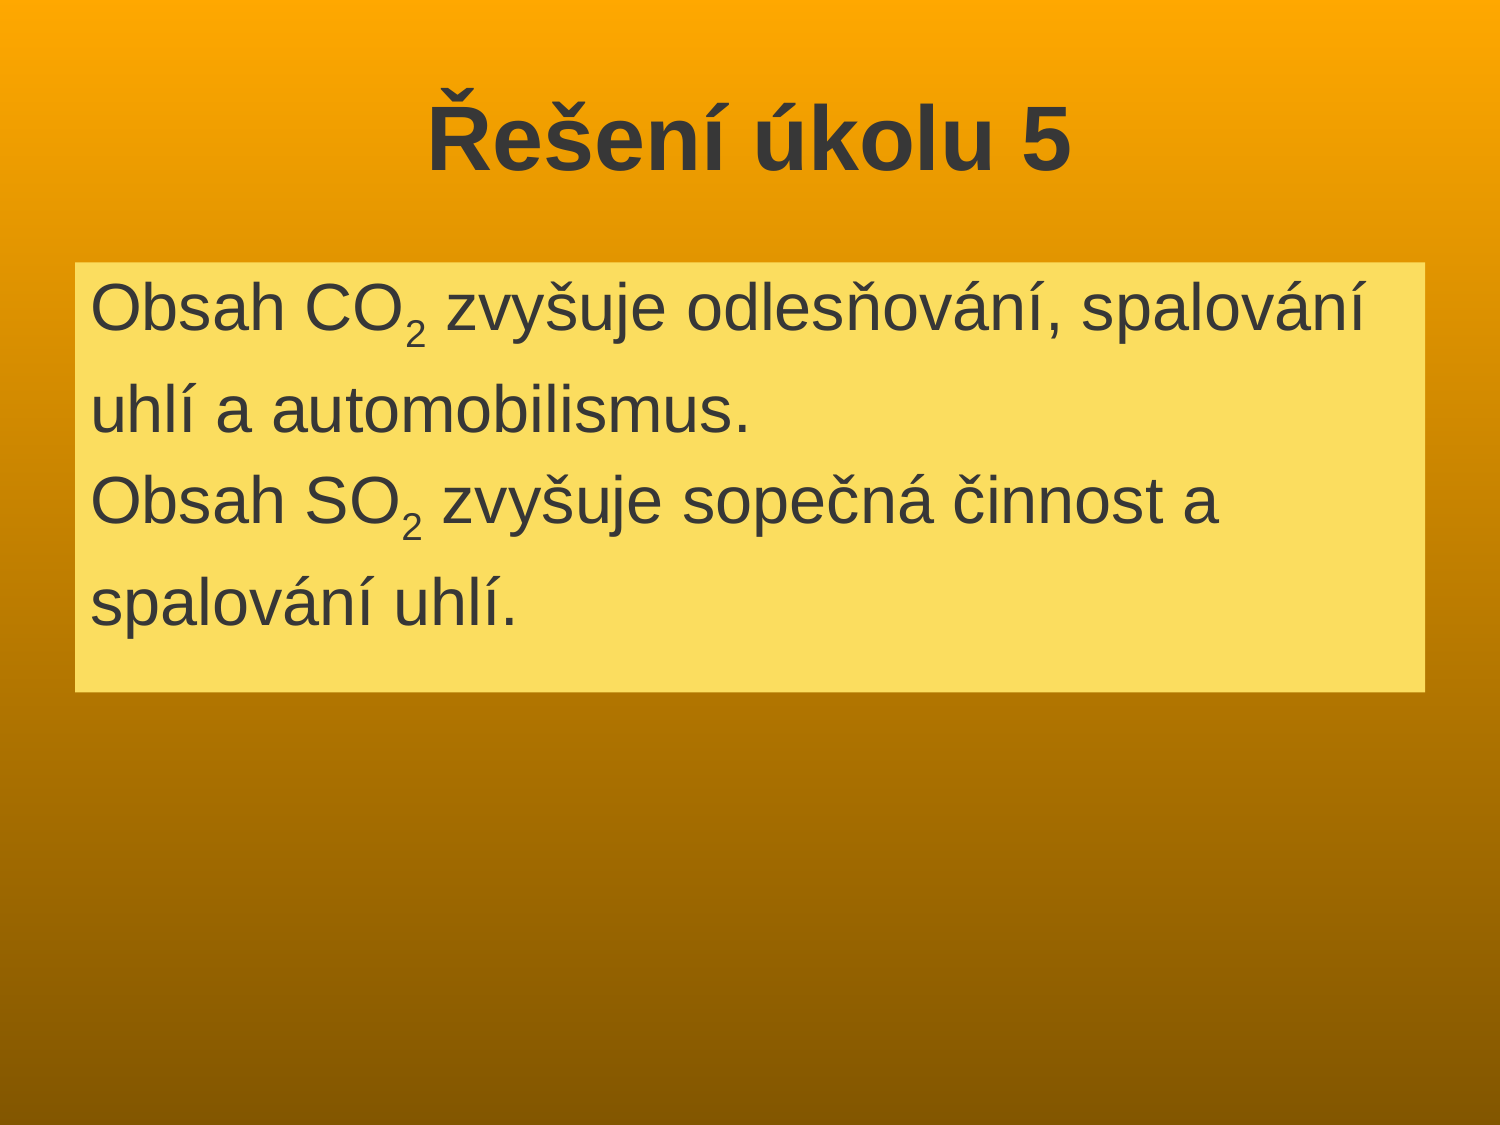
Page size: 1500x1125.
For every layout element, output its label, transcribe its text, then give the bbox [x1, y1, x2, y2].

title Řešení úkolu 5 [75, 45, 1426, 233]
list Obsah CO2 zvyšuje odlesňování, spalování uhlí a automobilismus. Obsah SO2 zvyšuje sopečná činnost a spalování uhlí. [75, 262, 1426, 693]
